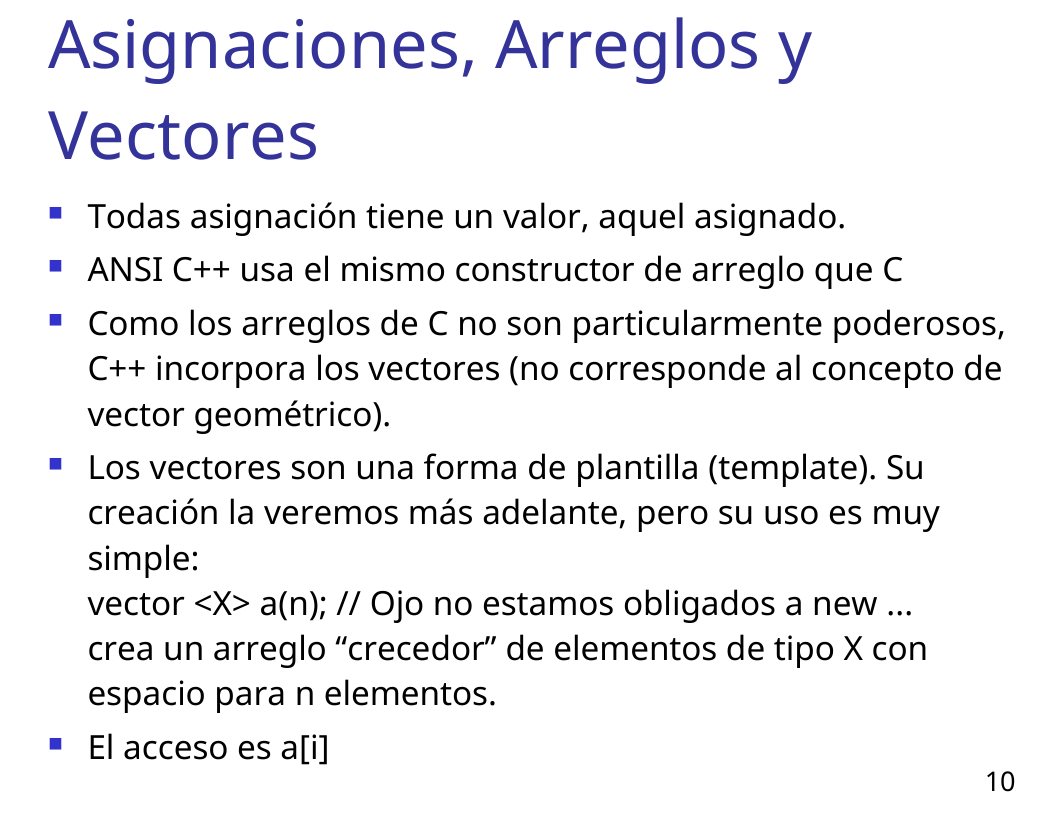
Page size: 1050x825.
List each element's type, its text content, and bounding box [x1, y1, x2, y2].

title Asignaciones, Arreglos y Vectores [37, 0, 1050, 185]
list Todas asignación tiene un valor, aquel asignado. ANSI C++ usa el mismo constructor de arreglo que C Como los arreglos de C no son particularmente poderosos, C++ incorpora los vectores (no corresponde al concepto de vector geométrico). Los vectores son una forma de plantilla (template). Su creación la veremos más adelante, pero su uso es muy simple: vector <X> a(n); // Ojo no estamos obligados a new ... crea un arreglo “crecedor” de elementos de tipo X con espacio para n elementos. El acceso es a[i] [37, 187, 1023, 751]
